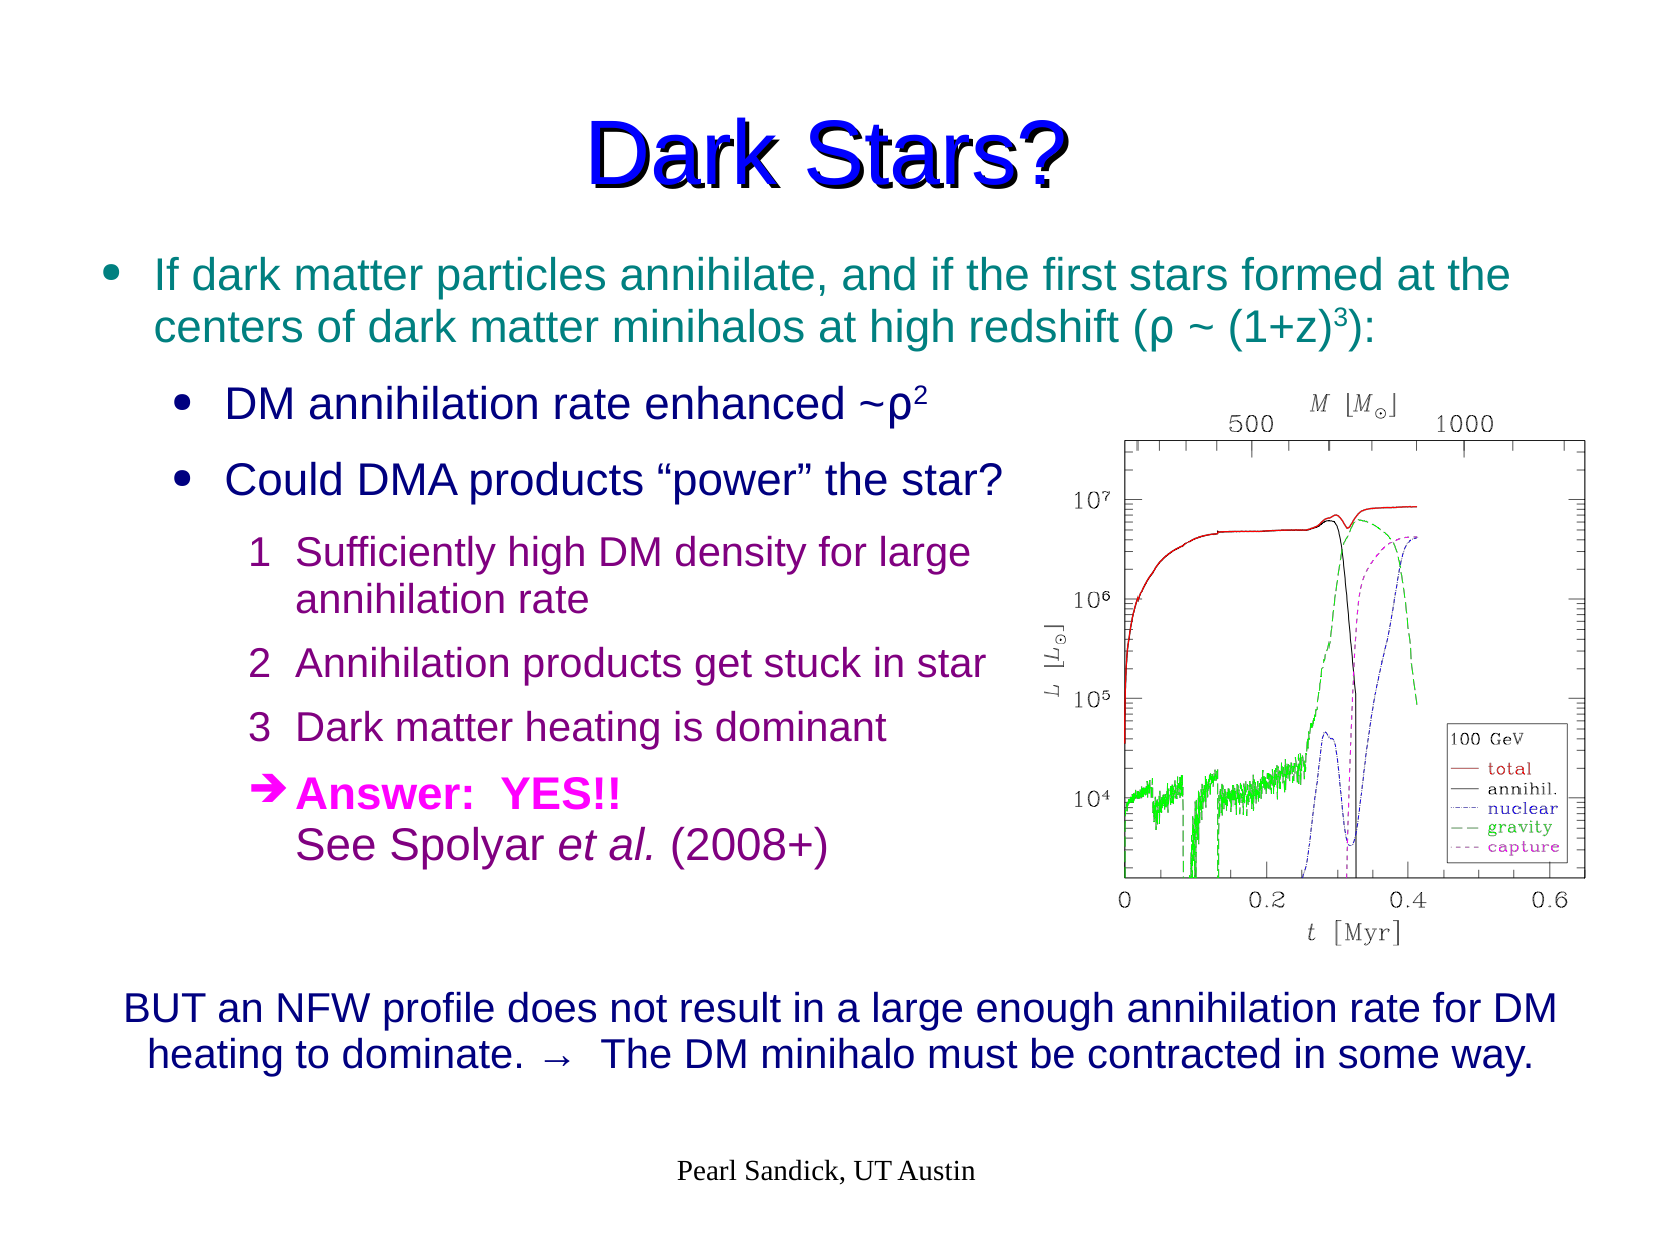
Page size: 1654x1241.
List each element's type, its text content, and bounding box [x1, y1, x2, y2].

text_box BUT an NFW profile does not result in a large enough annihilation rate for DM heating to dominate. → The DM minihalo must be contracted in some way. [2, 977, 1618, 1139]
list If dark matter particles annihilate, and if the first stars formed at the centers of dark matter minihalos at high redshift (ρ ~ (1+z)3): DM annihilation rate enhanced ~ρ2 Could DMA products “power” the star? Sufficiently high DM density for large annihilation rate Annihilation products get stuck in star Dark matter heating is dominant Answer: YES!! See Spolyar et al. (2008+) [82, 248, 1571, 962]
picture [1044, 393, 1615, 946]
title Dark Stars? [82, 49, 1571, 248]
